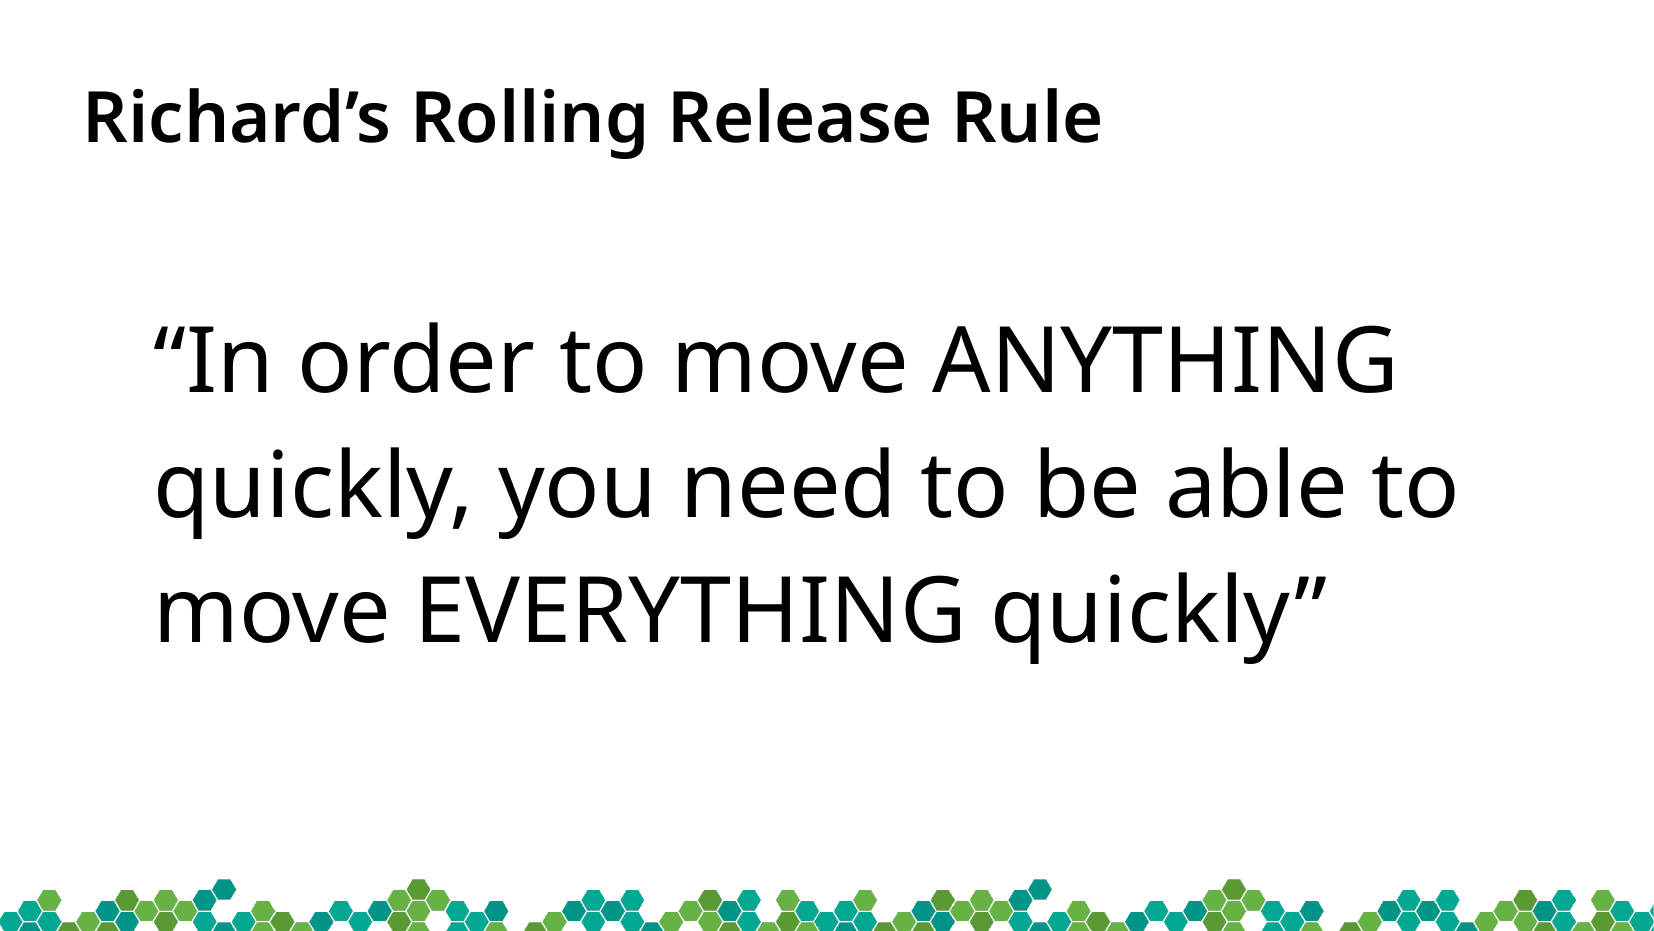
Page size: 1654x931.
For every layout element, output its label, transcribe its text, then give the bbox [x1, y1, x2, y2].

picture [0, 871, 1654, 931]
list “In order to move ANYTHING quickly, you need to be able to move EVERYTHING quickly” [82, 294, 1571, 834]
title Richard’s Rolling Release Rule [82, 37, 1571, 193]
